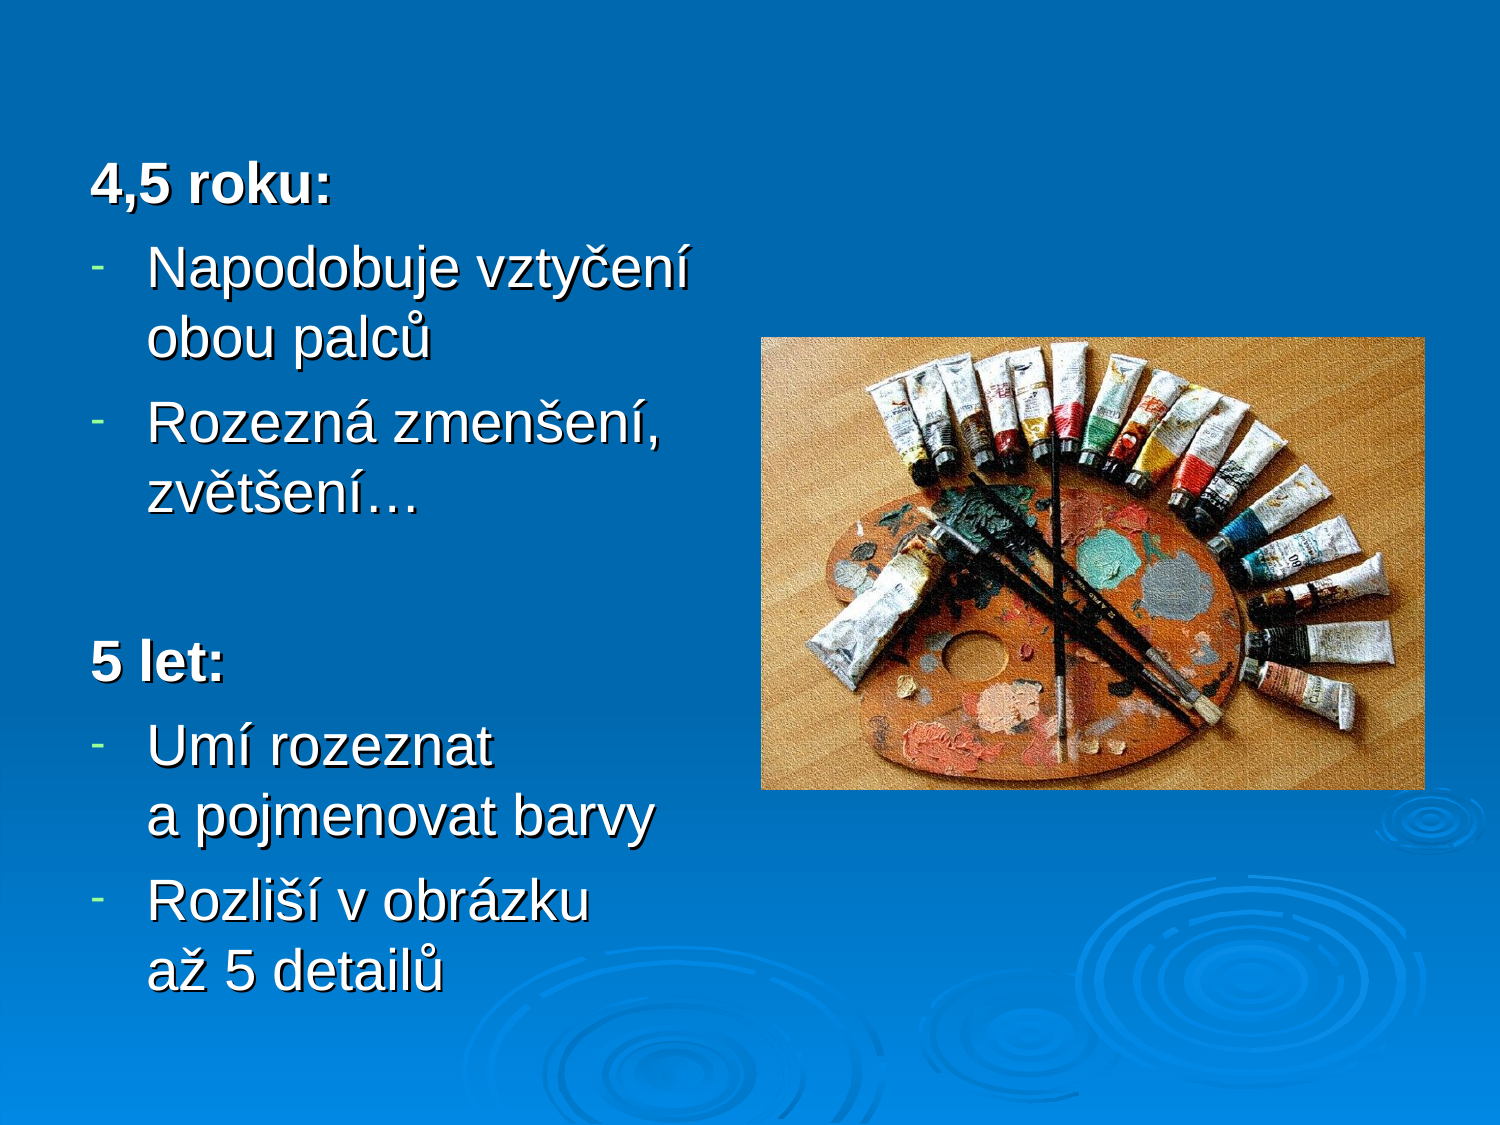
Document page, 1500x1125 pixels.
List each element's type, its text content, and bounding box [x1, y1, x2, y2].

text_box [761, 338, 1425, 790]
list 4,5 roku: Napodobuje vztyčení obou palců Rozezná zmenšení, zvětšení… 5 let: Umí rozeznat a pojmenovat barvy Rozliší v obrázku až 5 detailů [75, 137, 738, 1010]
